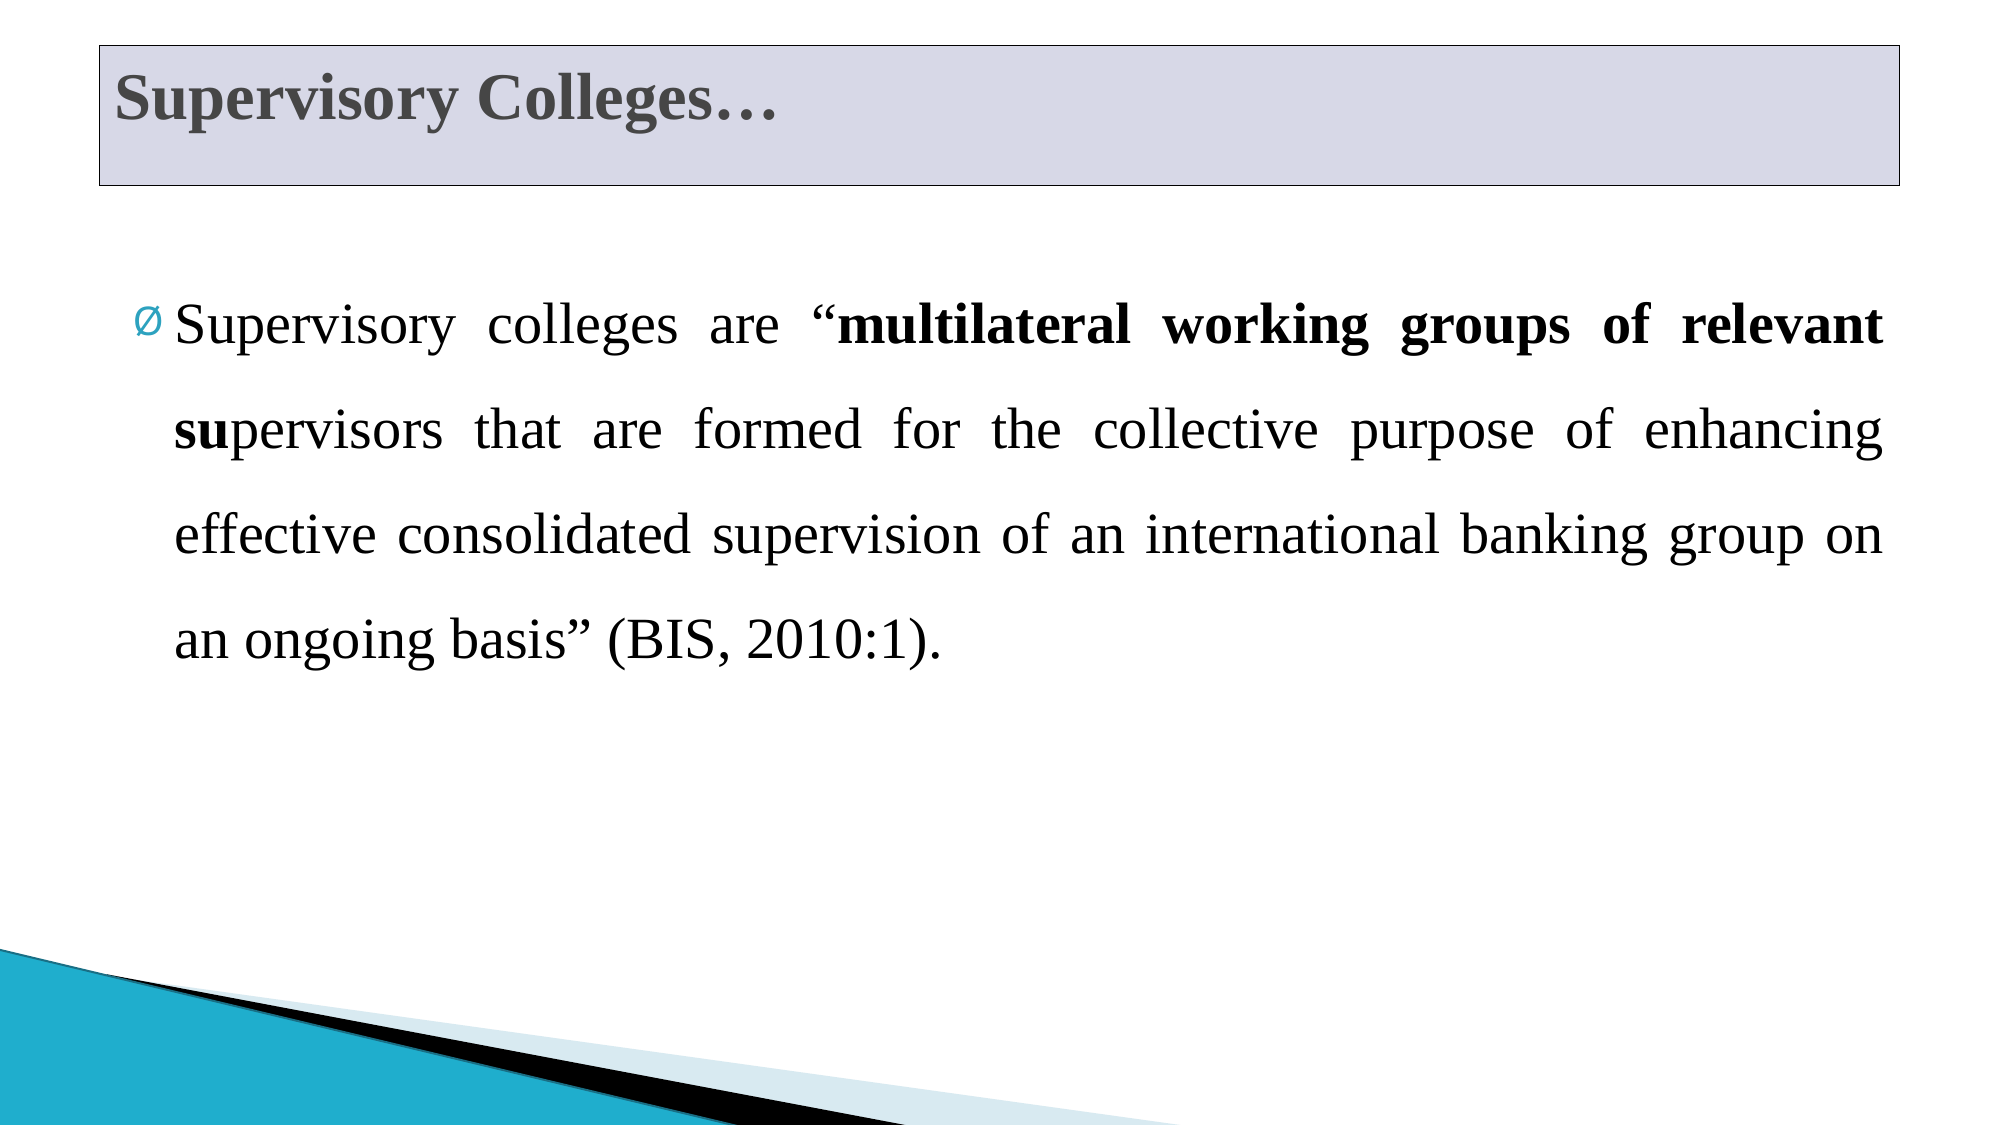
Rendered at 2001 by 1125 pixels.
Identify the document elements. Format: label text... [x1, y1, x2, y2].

list Supervisory colleges are “multilateral working groups of relevant supervisors that are formed for the collective purpose of enhancing effective consolidated supervision of an international banking group on an ongoing basis” (BIS, 2010:1). [99, 243, 1900, 986]
title Supervisory Colleges… [99, 45, 1900, 186]
